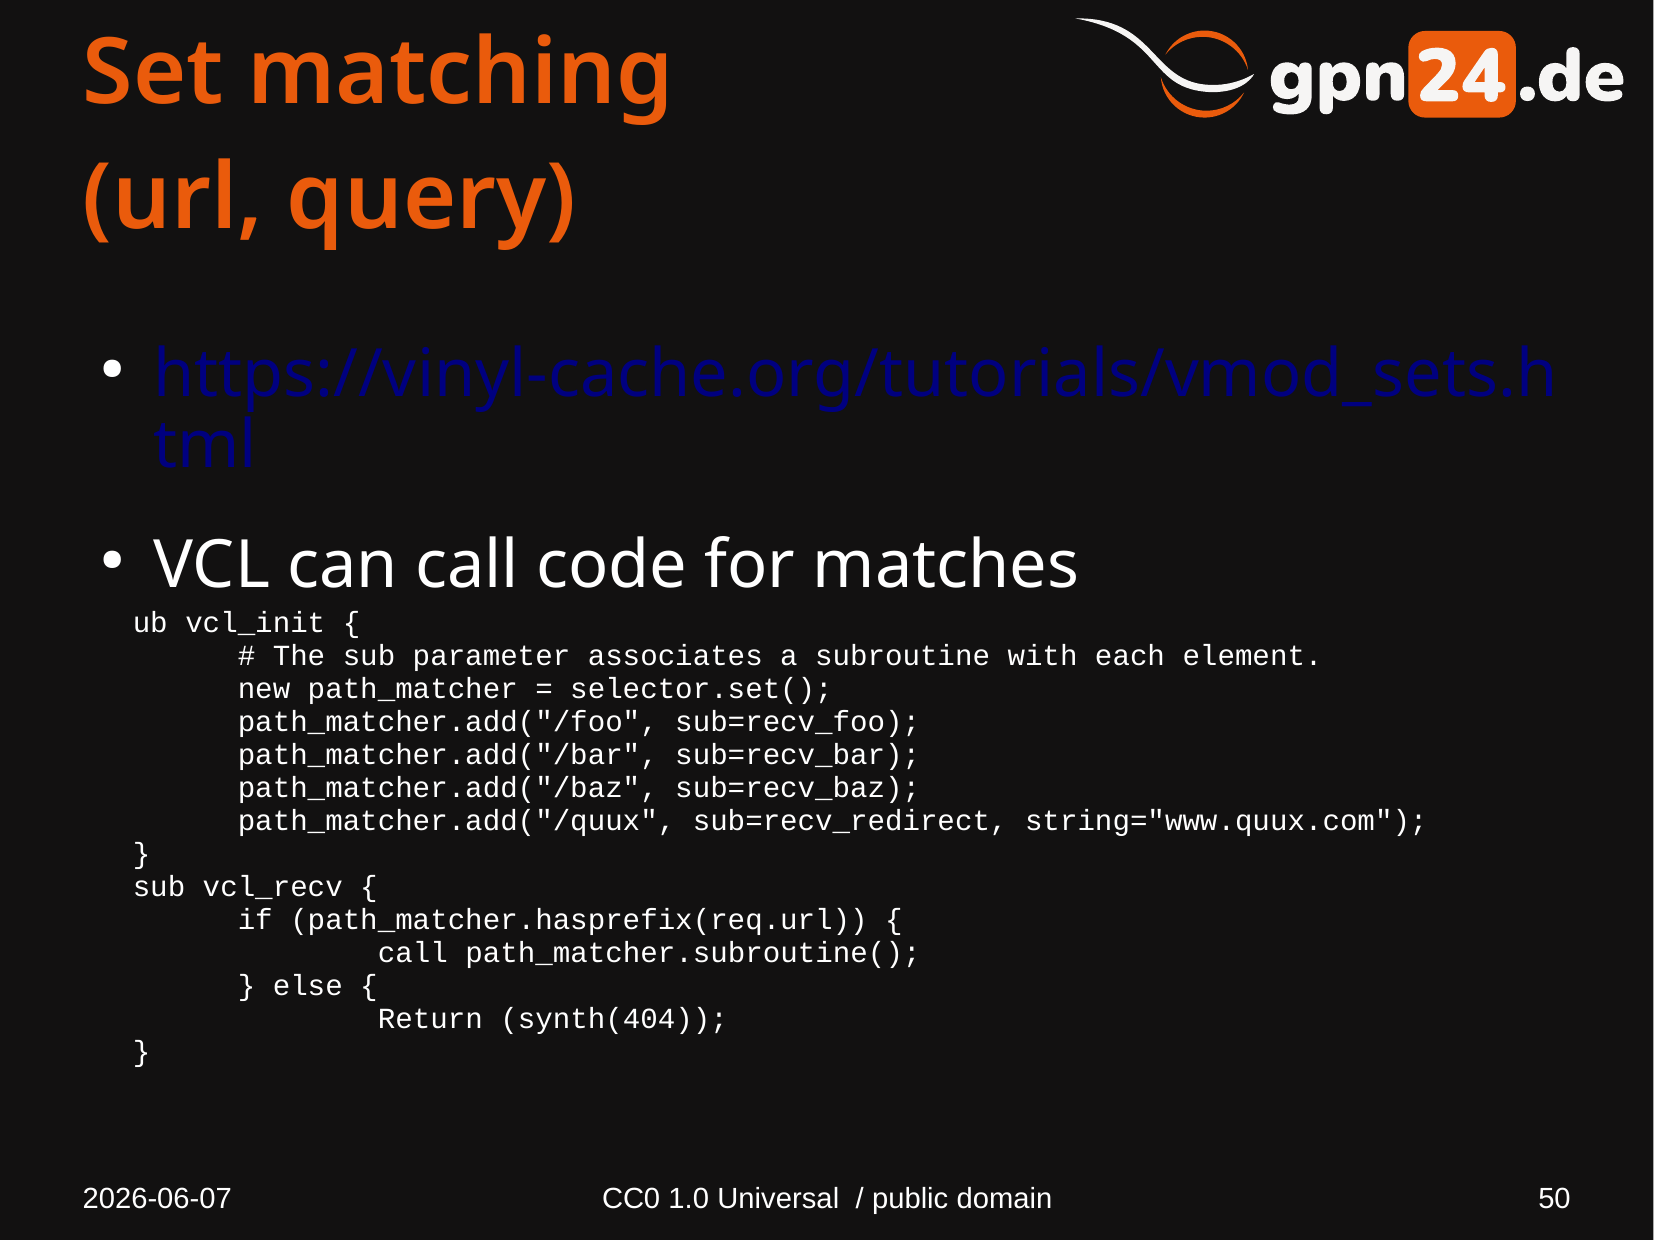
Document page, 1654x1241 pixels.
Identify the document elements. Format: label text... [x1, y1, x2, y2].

title Set matching (url, query) [82, 0, 1004, 296]
text_box ub vcl_init { # The sub parameter associates a subroutine with each element. new path_matcher = selector.set(); path_matcher.add("/foo", sub=recv_foo); path_matcher.add("/bar", sub=recv_bar); path_matcher.add("/baz", sub=recv_baz); path_matcher.add("/quux", sub=recv_redirect, string="www.quux.com"); } sub vcl_recv { if (path_matcher.hasprefix(req.url)) { call path_matcher.subroutine(); } else { Return (synth(404)); } [118, 600, 1477, 1123]
list https://vinyl-cache.org/tutorials/vmod_sets.html VCL can call code for matches [82, 324, 1571, 956]
